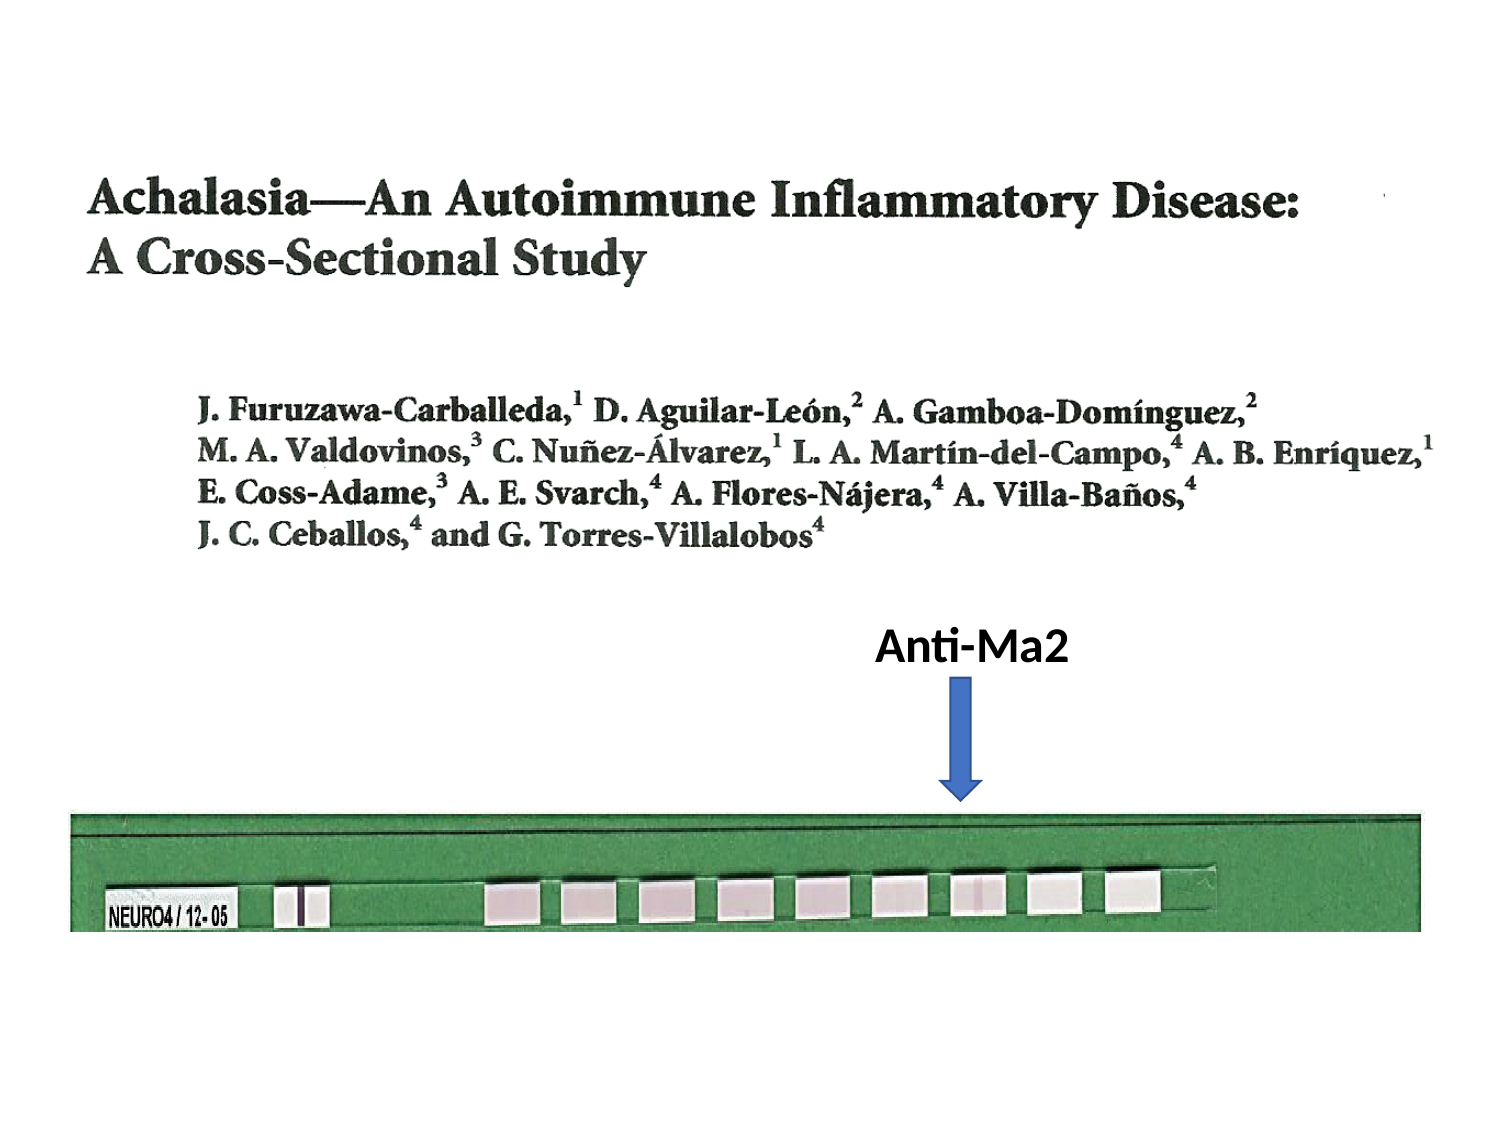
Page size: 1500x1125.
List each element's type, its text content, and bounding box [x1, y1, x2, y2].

picture [14, 800, 1469, 932]
text_box [940, 677, 981, 801]
picture [56, 150, 1453, 572]
text_box Anti-Ma2 [860, 605, 1074, 676]
